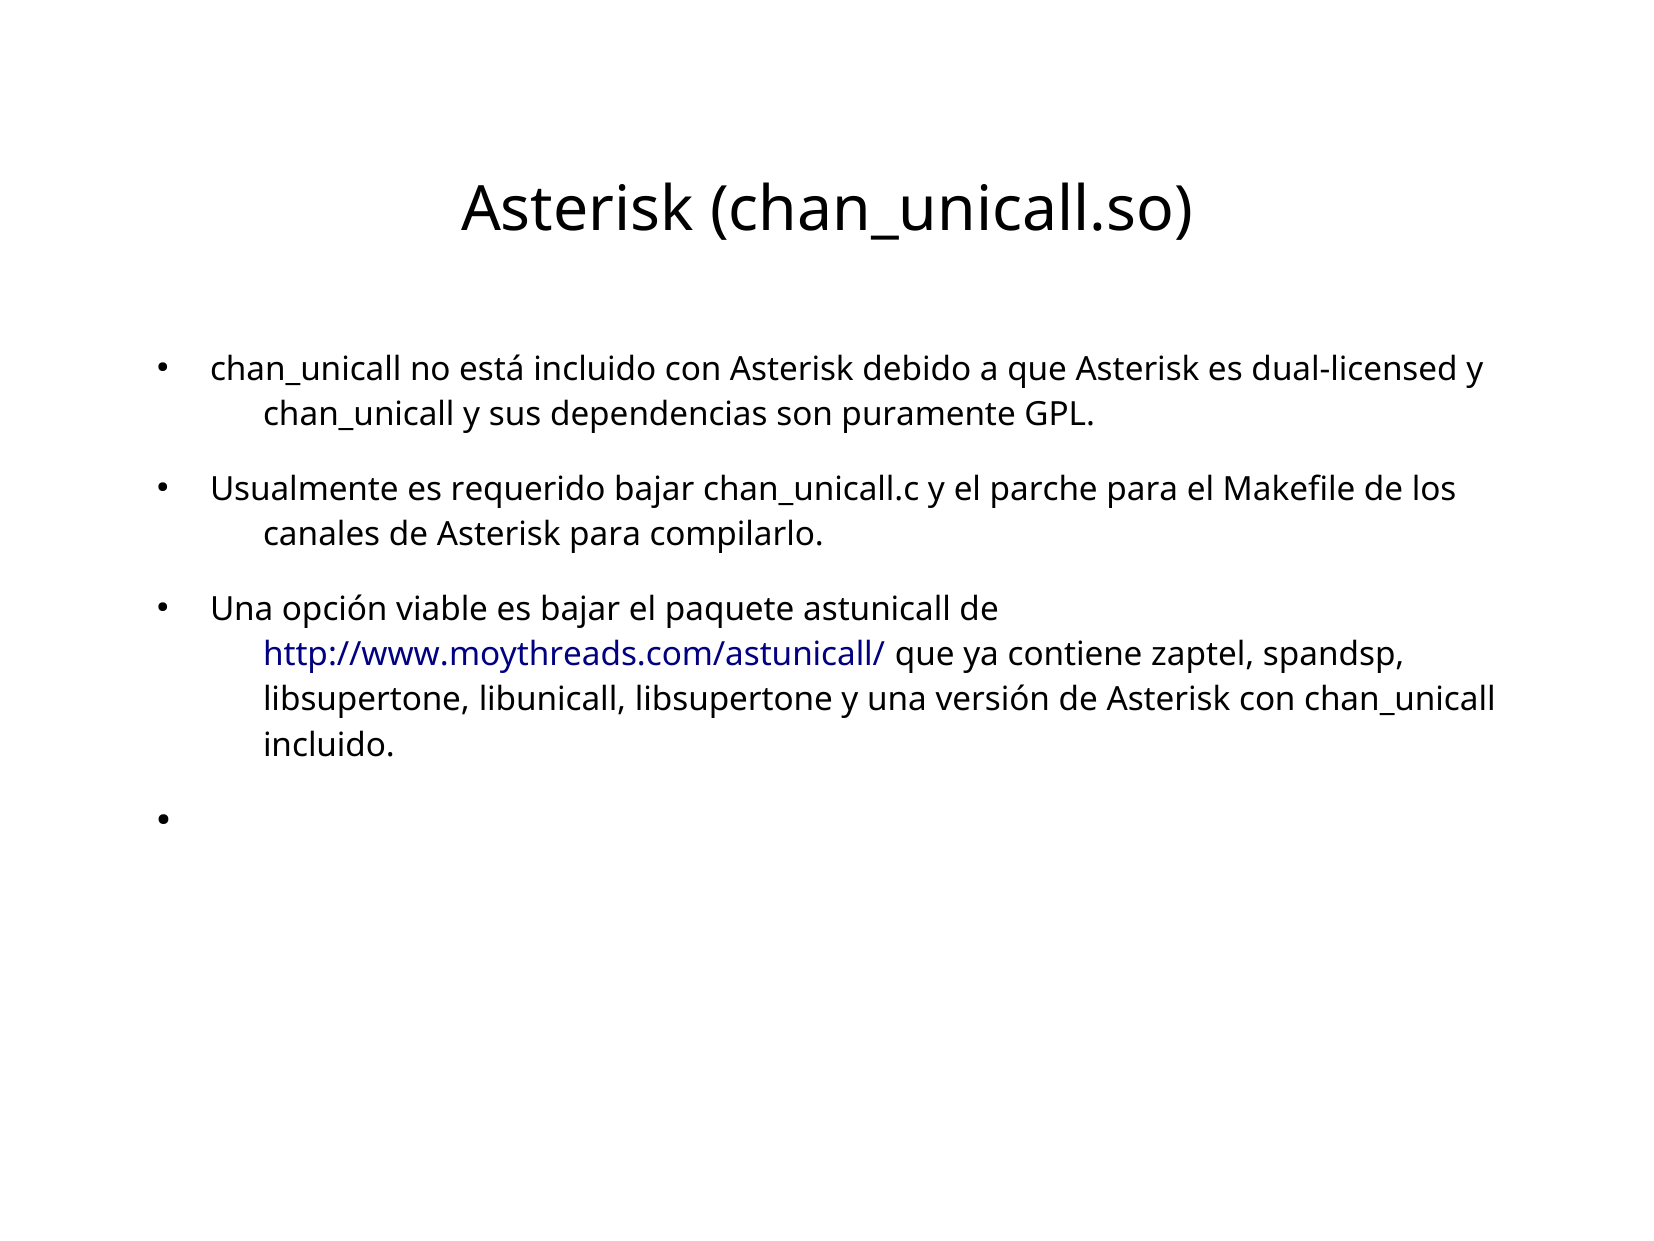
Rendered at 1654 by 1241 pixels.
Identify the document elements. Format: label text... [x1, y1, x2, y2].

title Asterisk (chan_unicall.so) [121, 102, 1534, 311]
list chan_unicall no está incluido con Asterisk debido a que Asterisk es dual-licensed y chan_unicall y sus dependencias son puramente GPL. Usualmente es requerido bajar chan_unicall.c y el parche para el Makefile de los canales de Asterisk para compilarlo. Una opción viable es bajar el paquete astunicall de http://www.moythreads.com/astunicall/ que ya contiene zaptel, spandsp, libsupertone, libunicall, libsupertone y una versión de Asterisk con chan_unicall incluido. [121, 344, 1534, 1127]
